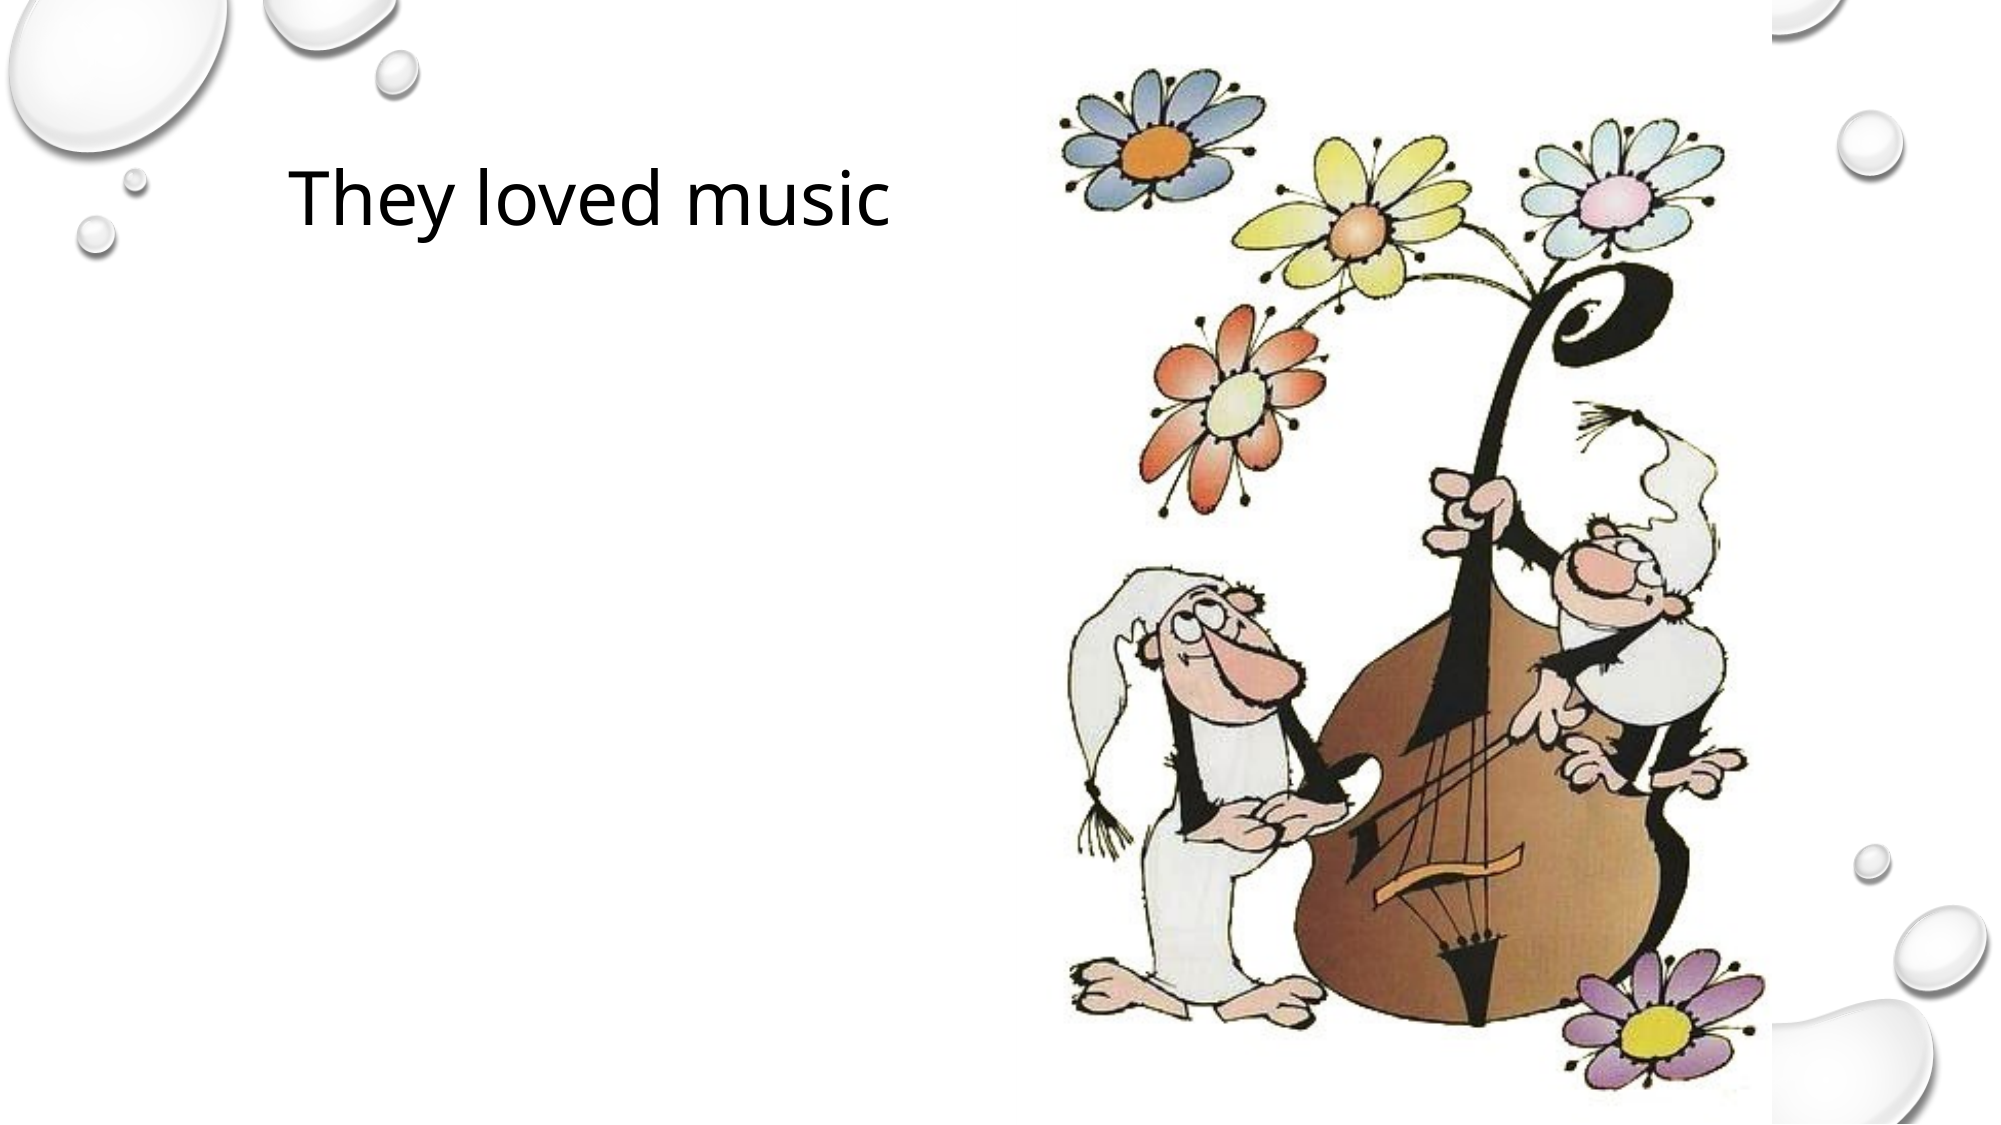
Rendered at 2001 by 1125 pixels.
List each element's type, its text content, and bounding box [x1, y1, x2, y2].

picture [0, 0, 1999, 1125]
text_box They loved music [153, 153, 1015, 256]
